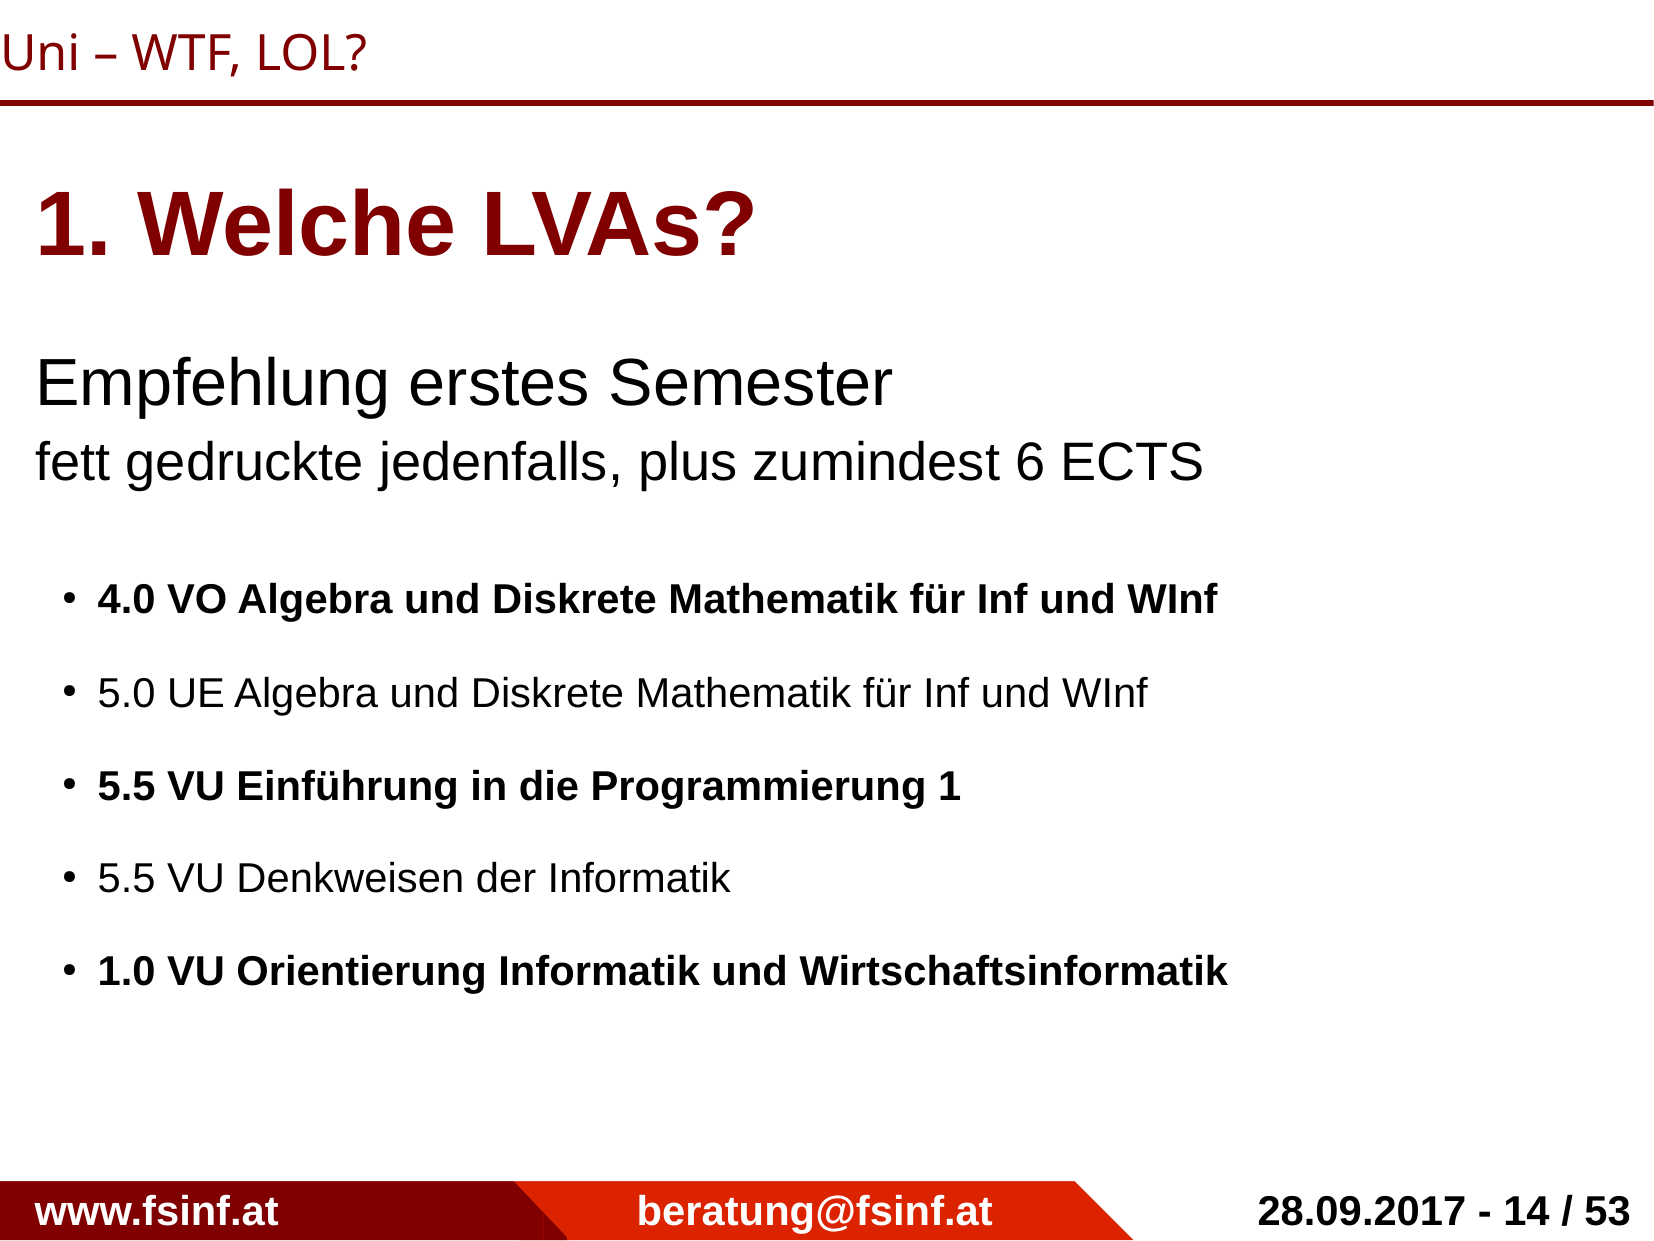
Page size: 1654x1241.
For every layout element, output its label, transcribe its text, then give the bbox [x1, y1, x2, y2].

list Empfehlung erstes Semester fett gedruckte jedenfalls, plus zumindest 6 ECTS [35, 344, 1571, 1164]
title 1. Welche LVAs? [35, 120, 1619, 328]
text_box 4.0 VO Algebra und Diskrete Mathematik für Inf und WInf 5.0 UE Algebra und Diskrete Mathematik für Inf und WInf 5.5 VU Einführung in die Programmierung 1 5.5 VU Denkweisen der Informatik 1.0 VU Orientierung Informatik und Wirtschaftsinformatik [47, 407, 1630, 1164]
